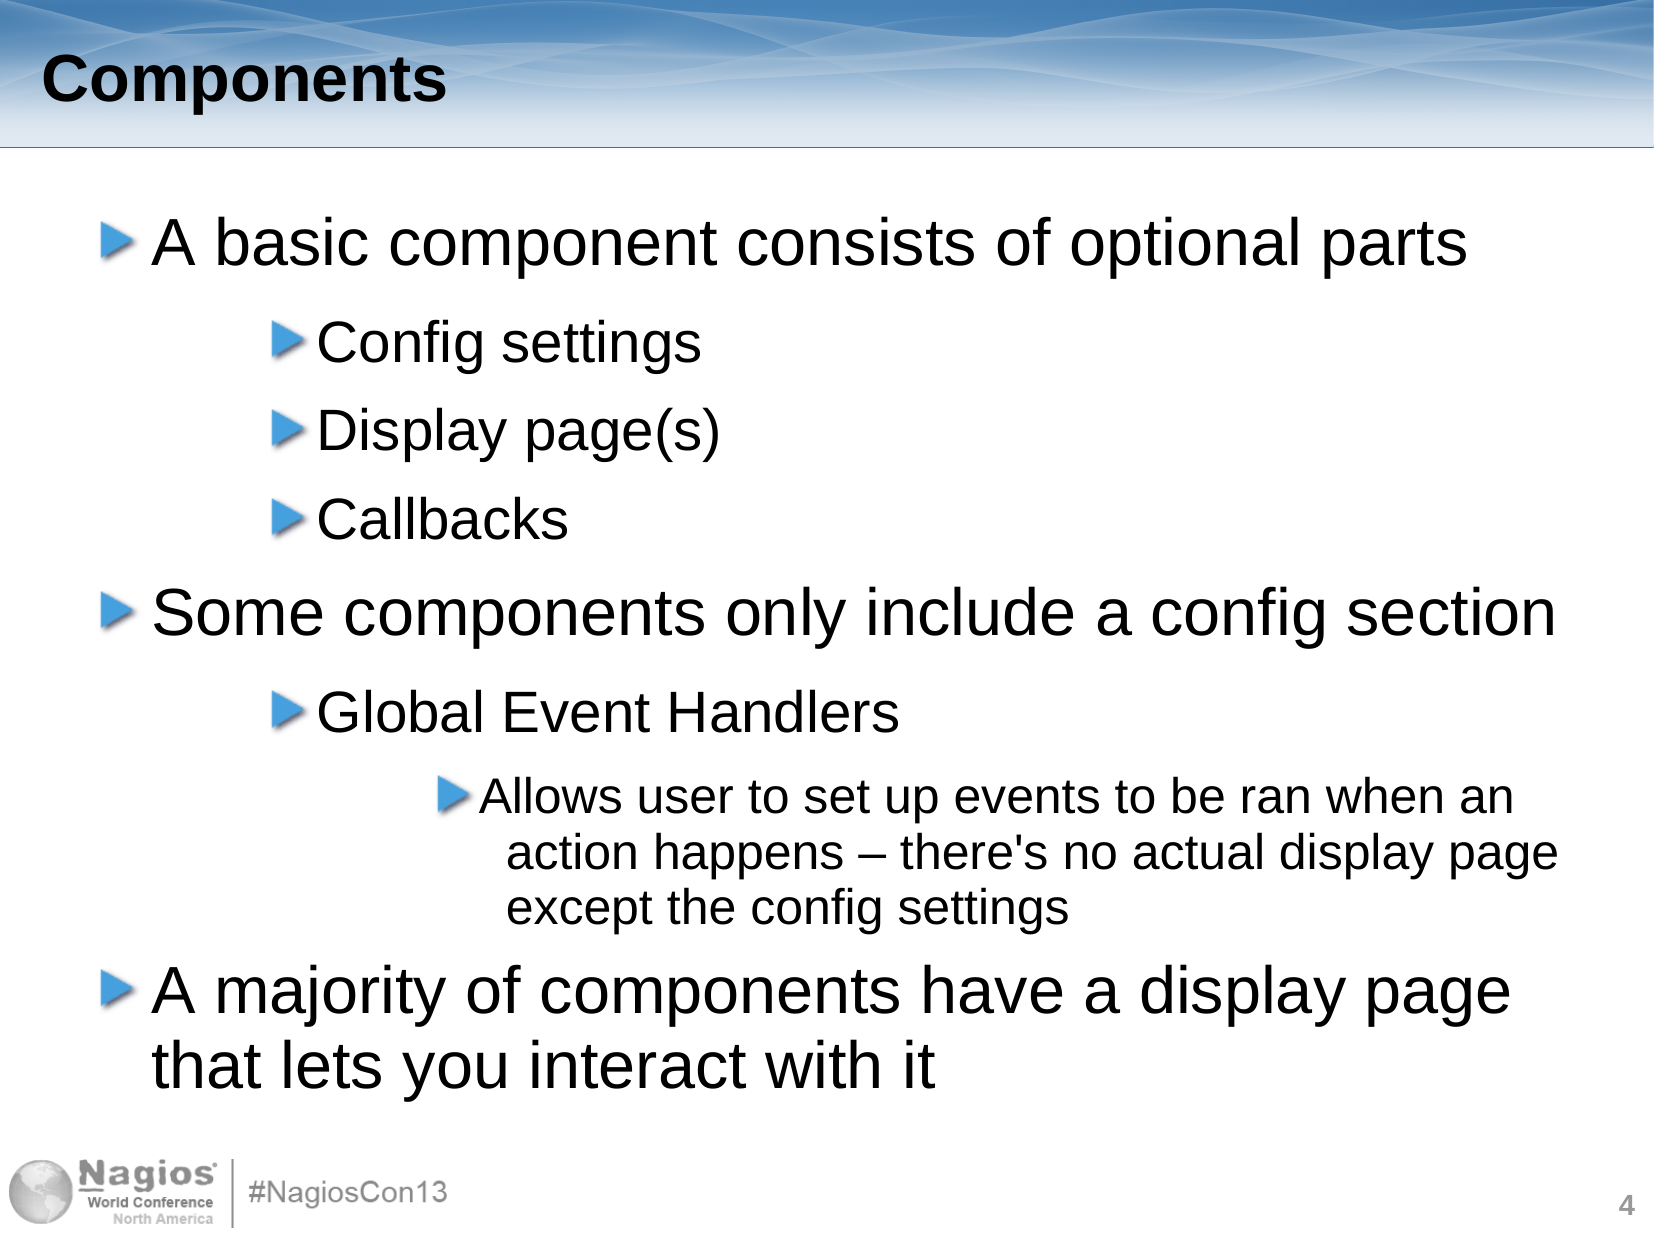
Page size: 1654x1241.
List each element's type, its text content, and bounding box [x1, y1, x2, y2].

list A basic component consists of optional parts Config settings Display page(s) Callbacks Some components only include a config section Global Event Handlers Allows user to set up events to be ran when an action happens – there's no actual display page except the config settings A majority of components have a display page that lets you interact with it [80, 205, 1569, 1102]
title Components [41, 29, 1248, 127]
picture [9, 1159, 453, 1228]
picture [0, 0, 1654, 147]
